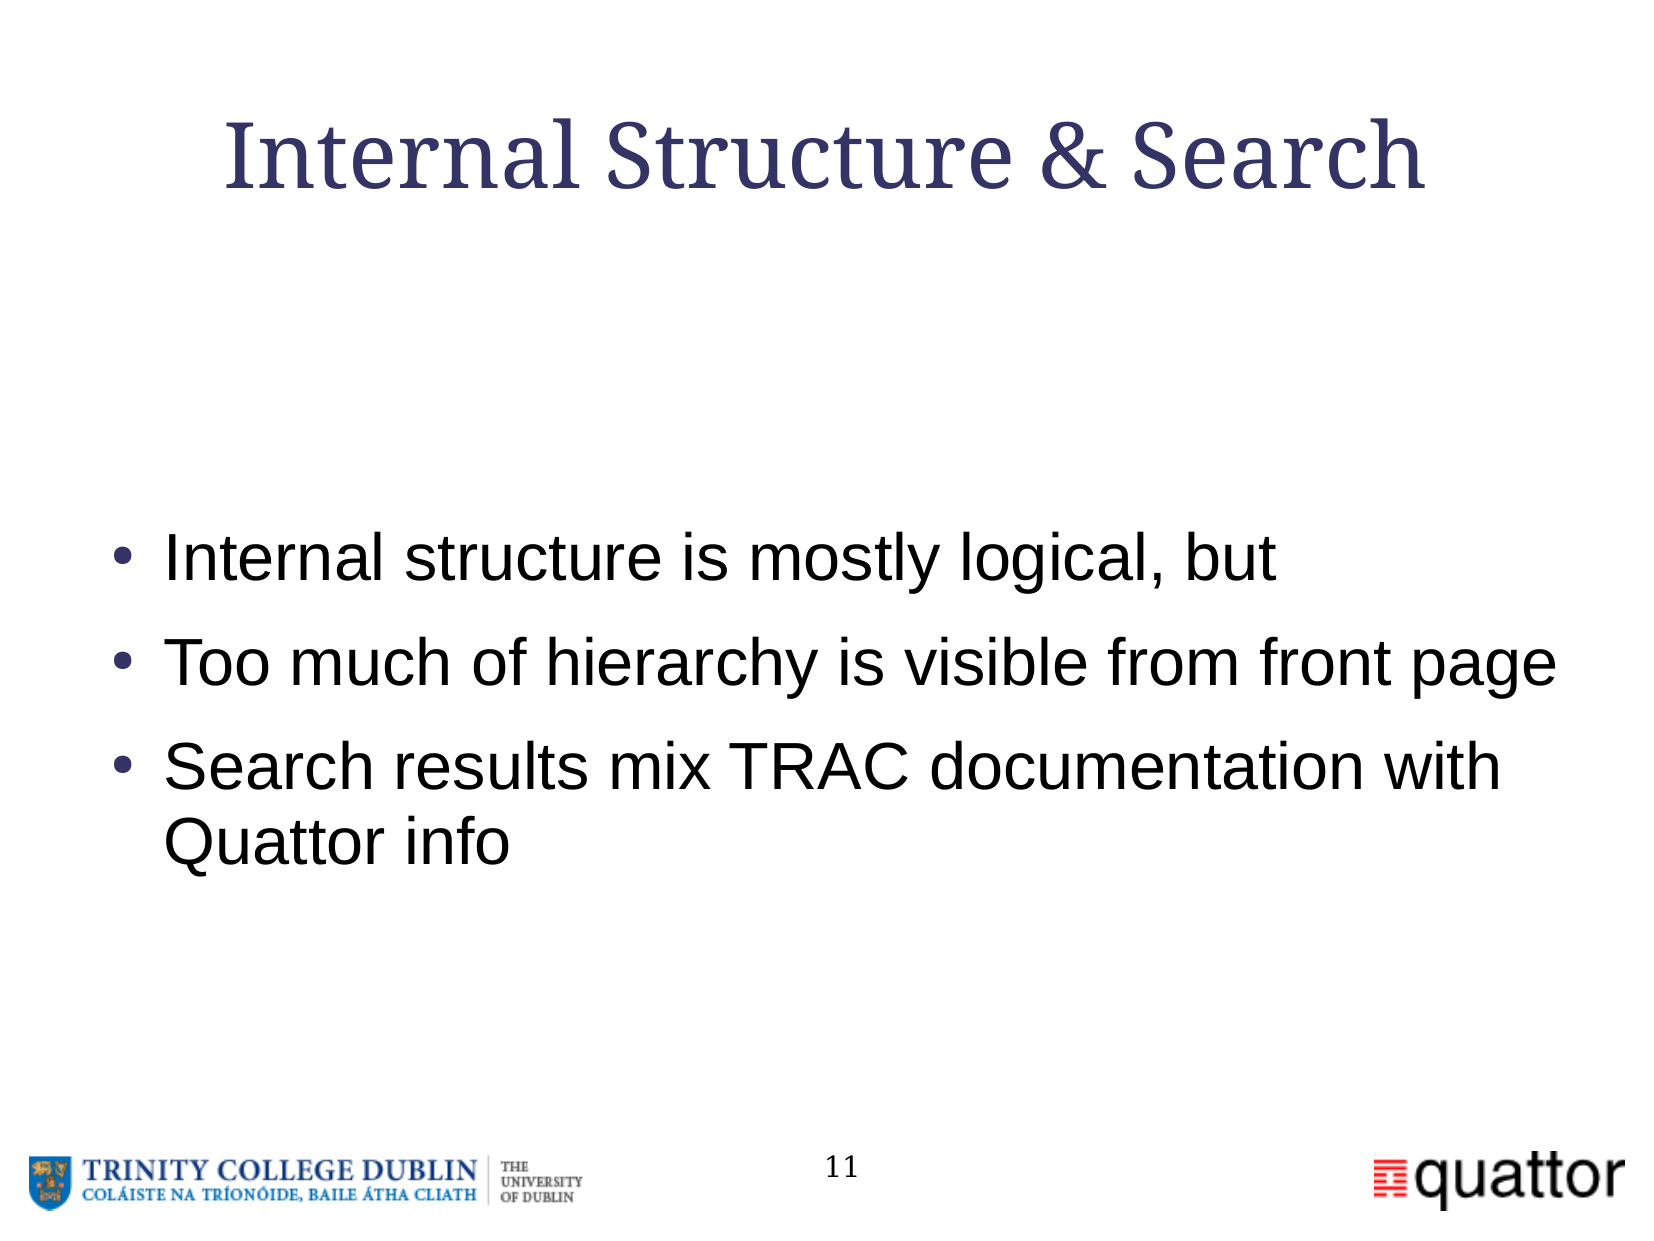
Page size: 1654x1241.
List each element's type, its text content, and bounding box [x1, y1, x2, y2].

picture [1374, 1151, 1625, 1211]
list Internal structure is mostly logical, but Too much of hierarchy is visible from front page Search results mix TRAC documentation with Quattor info [82, 290, 1571, 1109]
title Internal Structure & Search [82, 49, 1571, 257]
picture [29, 1155, 588, 1211]
